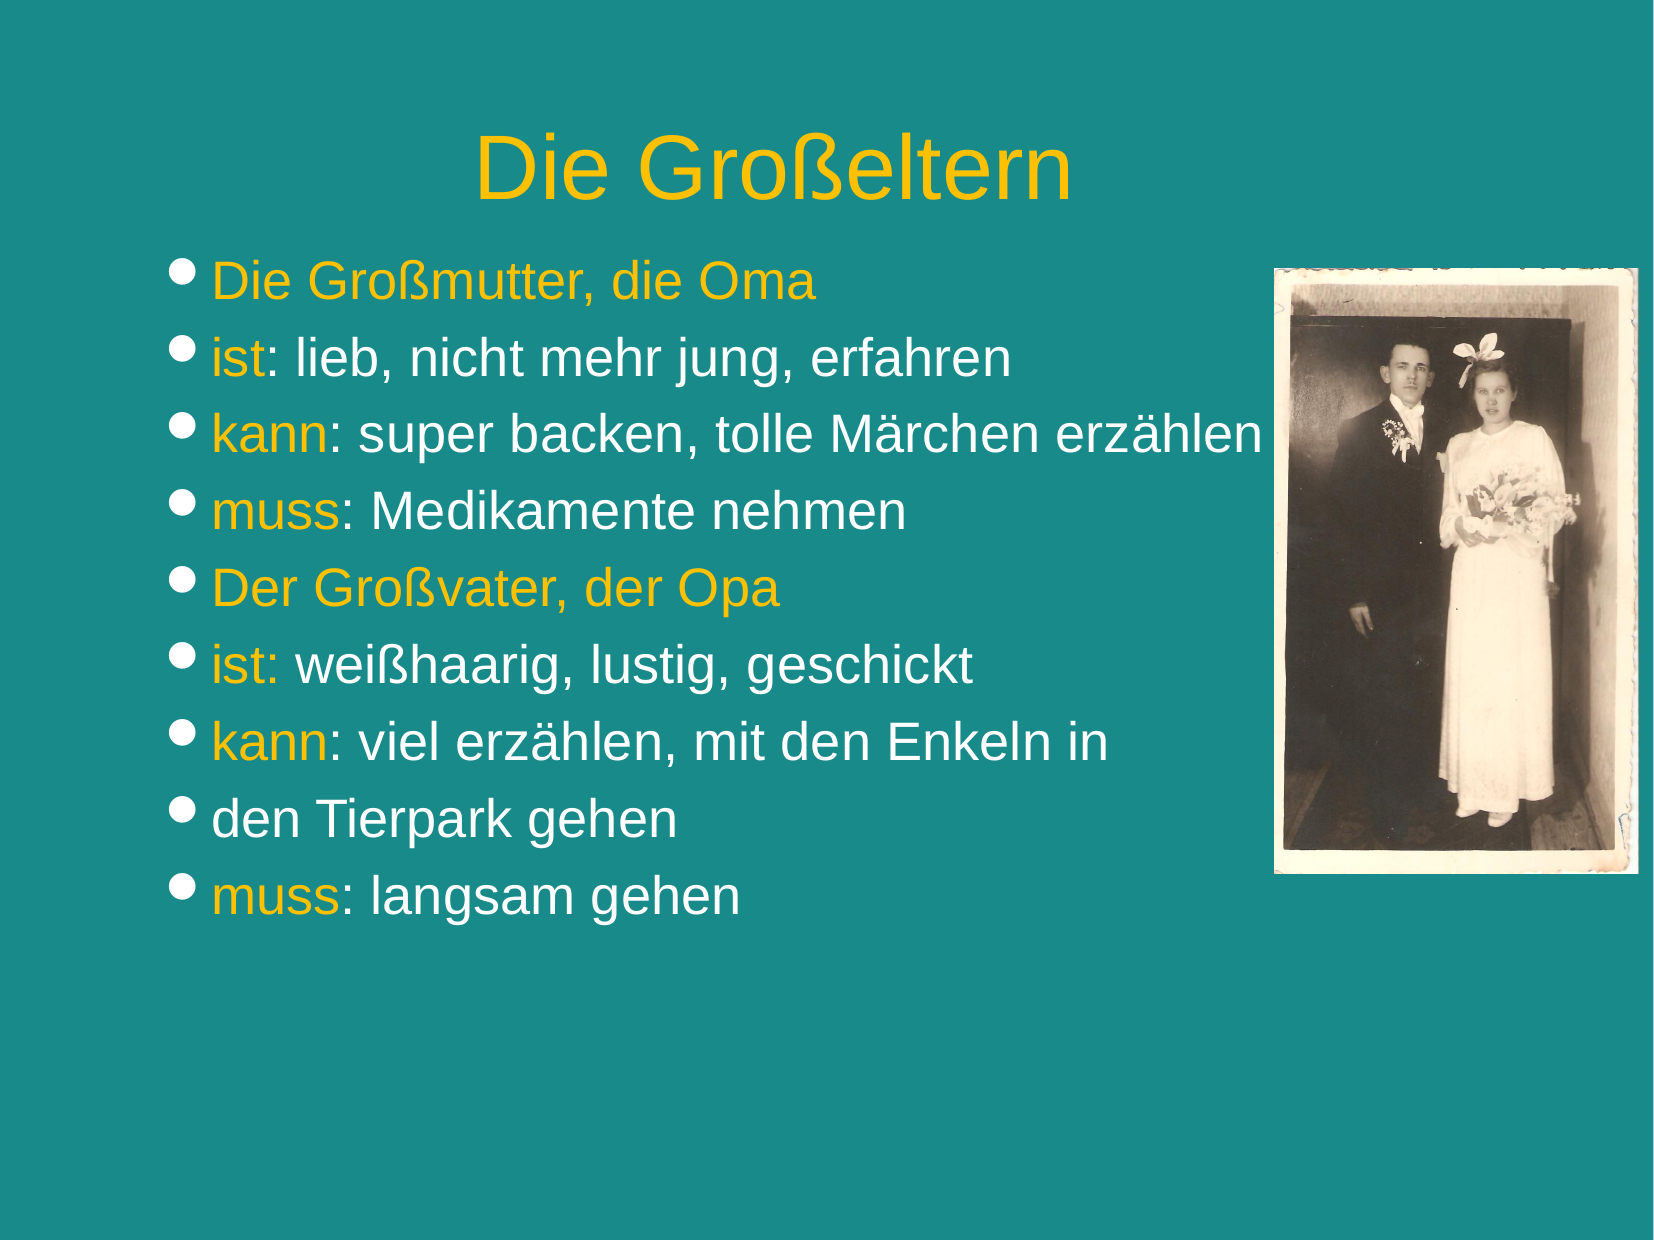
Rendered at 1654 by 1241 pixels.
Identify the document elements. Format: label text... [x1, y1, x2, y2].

picture [1274, 268, 1639, 874]
list Die Großmutter, die Oma ist: lieb, nicht mehr jung, erfahren kann: super backen, tolle Märchen erzählen muss: Medikamente nehmen Der Großvater, der Opa ist: weißhaarig, lustig, geschickt kann: viel erzählen, mit den Enkeln in den Tierpark gehen muss: langsam gehen [150, 237, 1426, 988]
title Die Großeltern [150, 44, 1426, 233]
